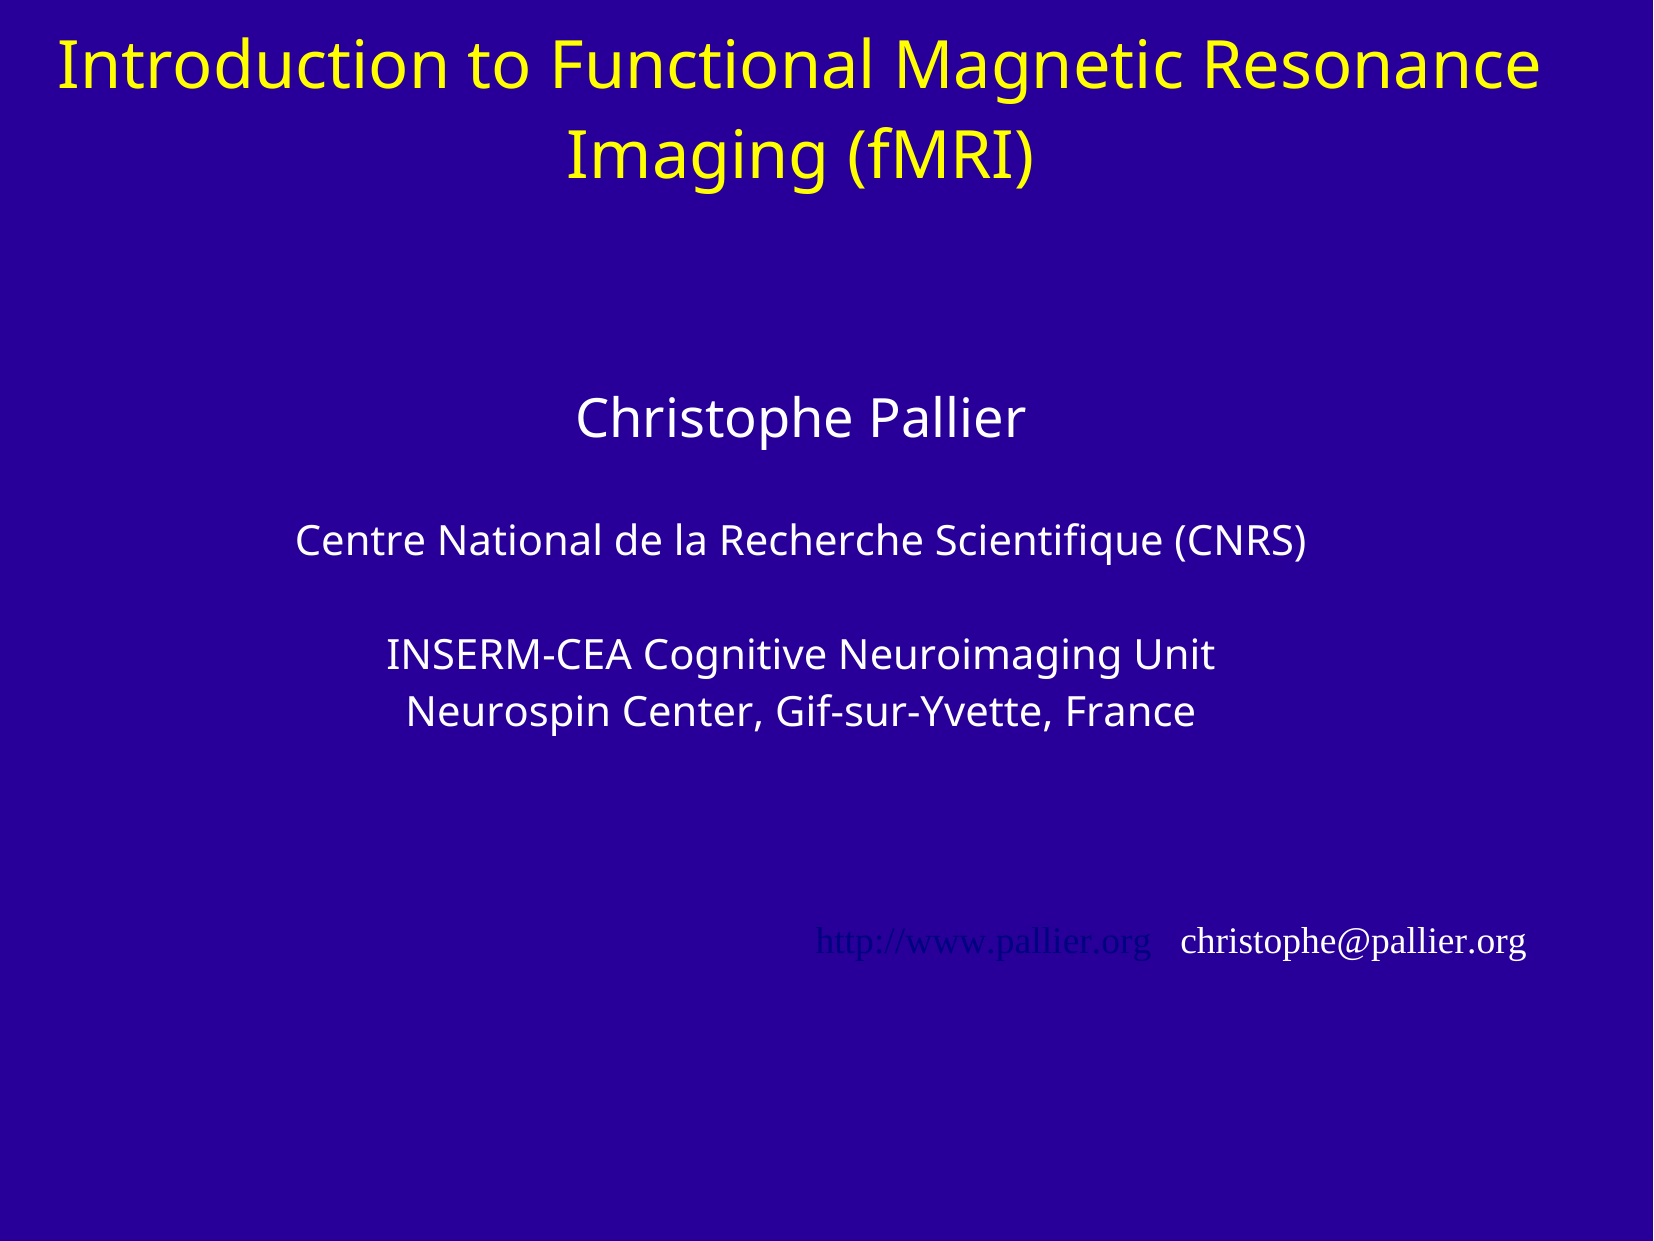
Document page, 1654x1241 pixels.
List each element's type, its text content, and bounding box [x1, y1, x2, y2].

text_box http://www.pallier.org christophe@pallier.org [815, 920, 1653, 962]
title Introduction to Functional Magnetic Resonance Imaging (fMRI) Christophe Pallier Centre National de la Recherche Scientifique (CNRS) INSERM-CEA Cognitive Neuroimaging Unit Neurospin Center, Gif-sur-Yvette, France [15, 82, 1587, 845]
